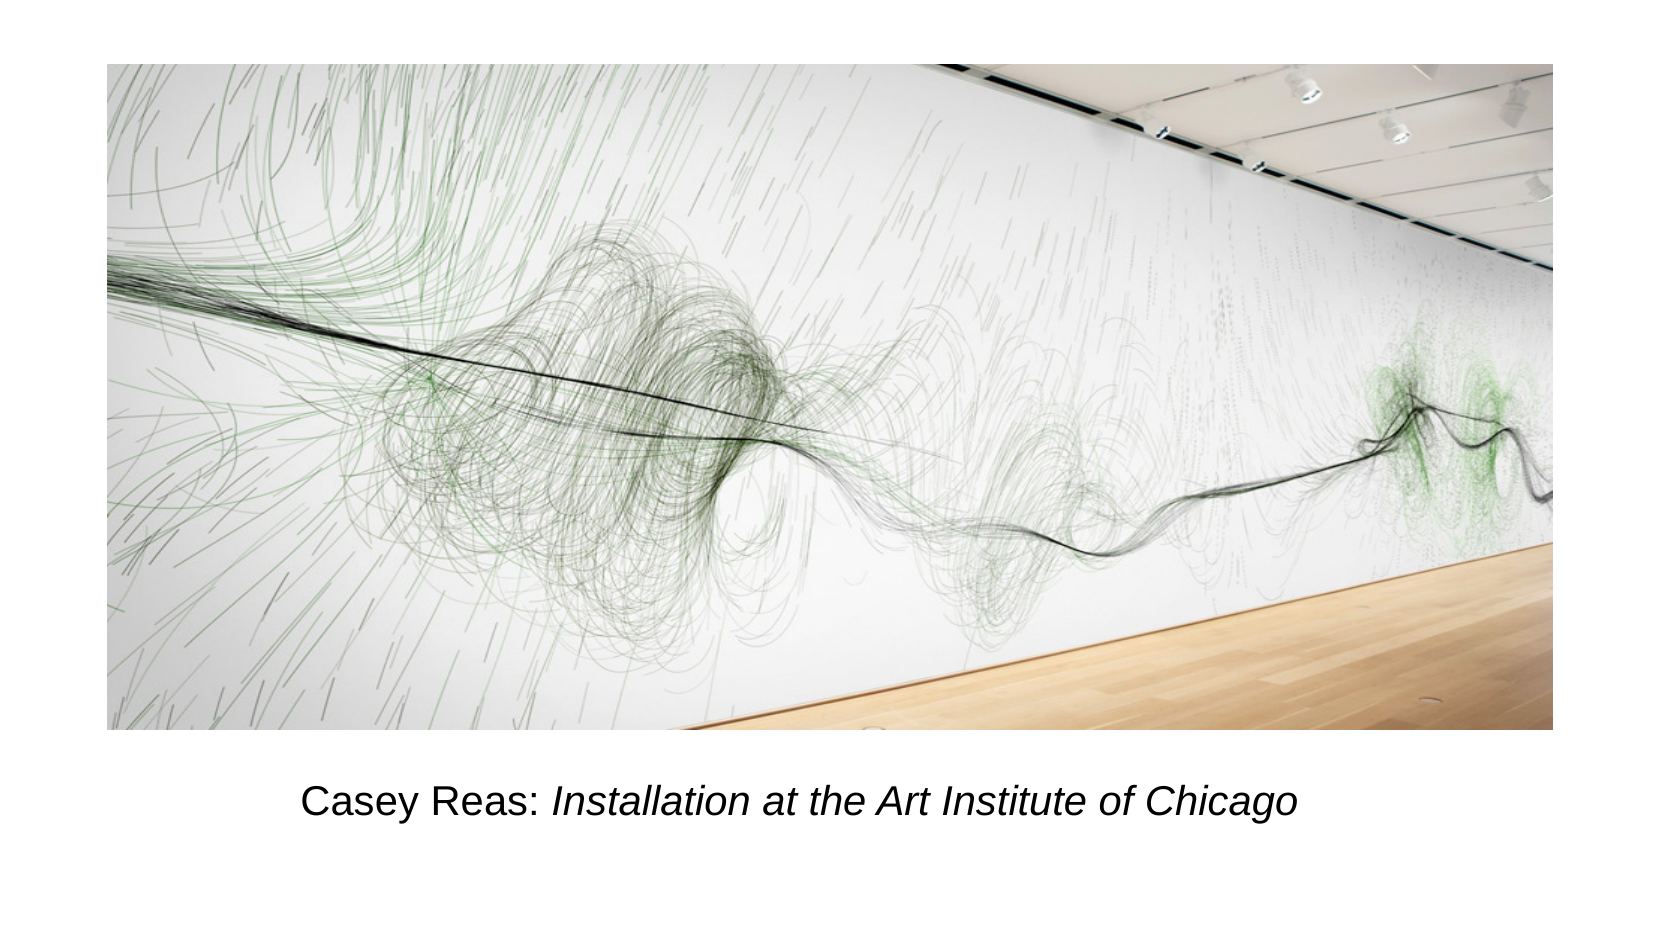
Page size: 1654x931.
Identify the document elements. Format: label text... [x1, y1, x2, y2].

title Casey Reas: Installation at the Art Institute of Chicago [300, 756, 1366, 847]
picture [107, 64, 1553, 730]
